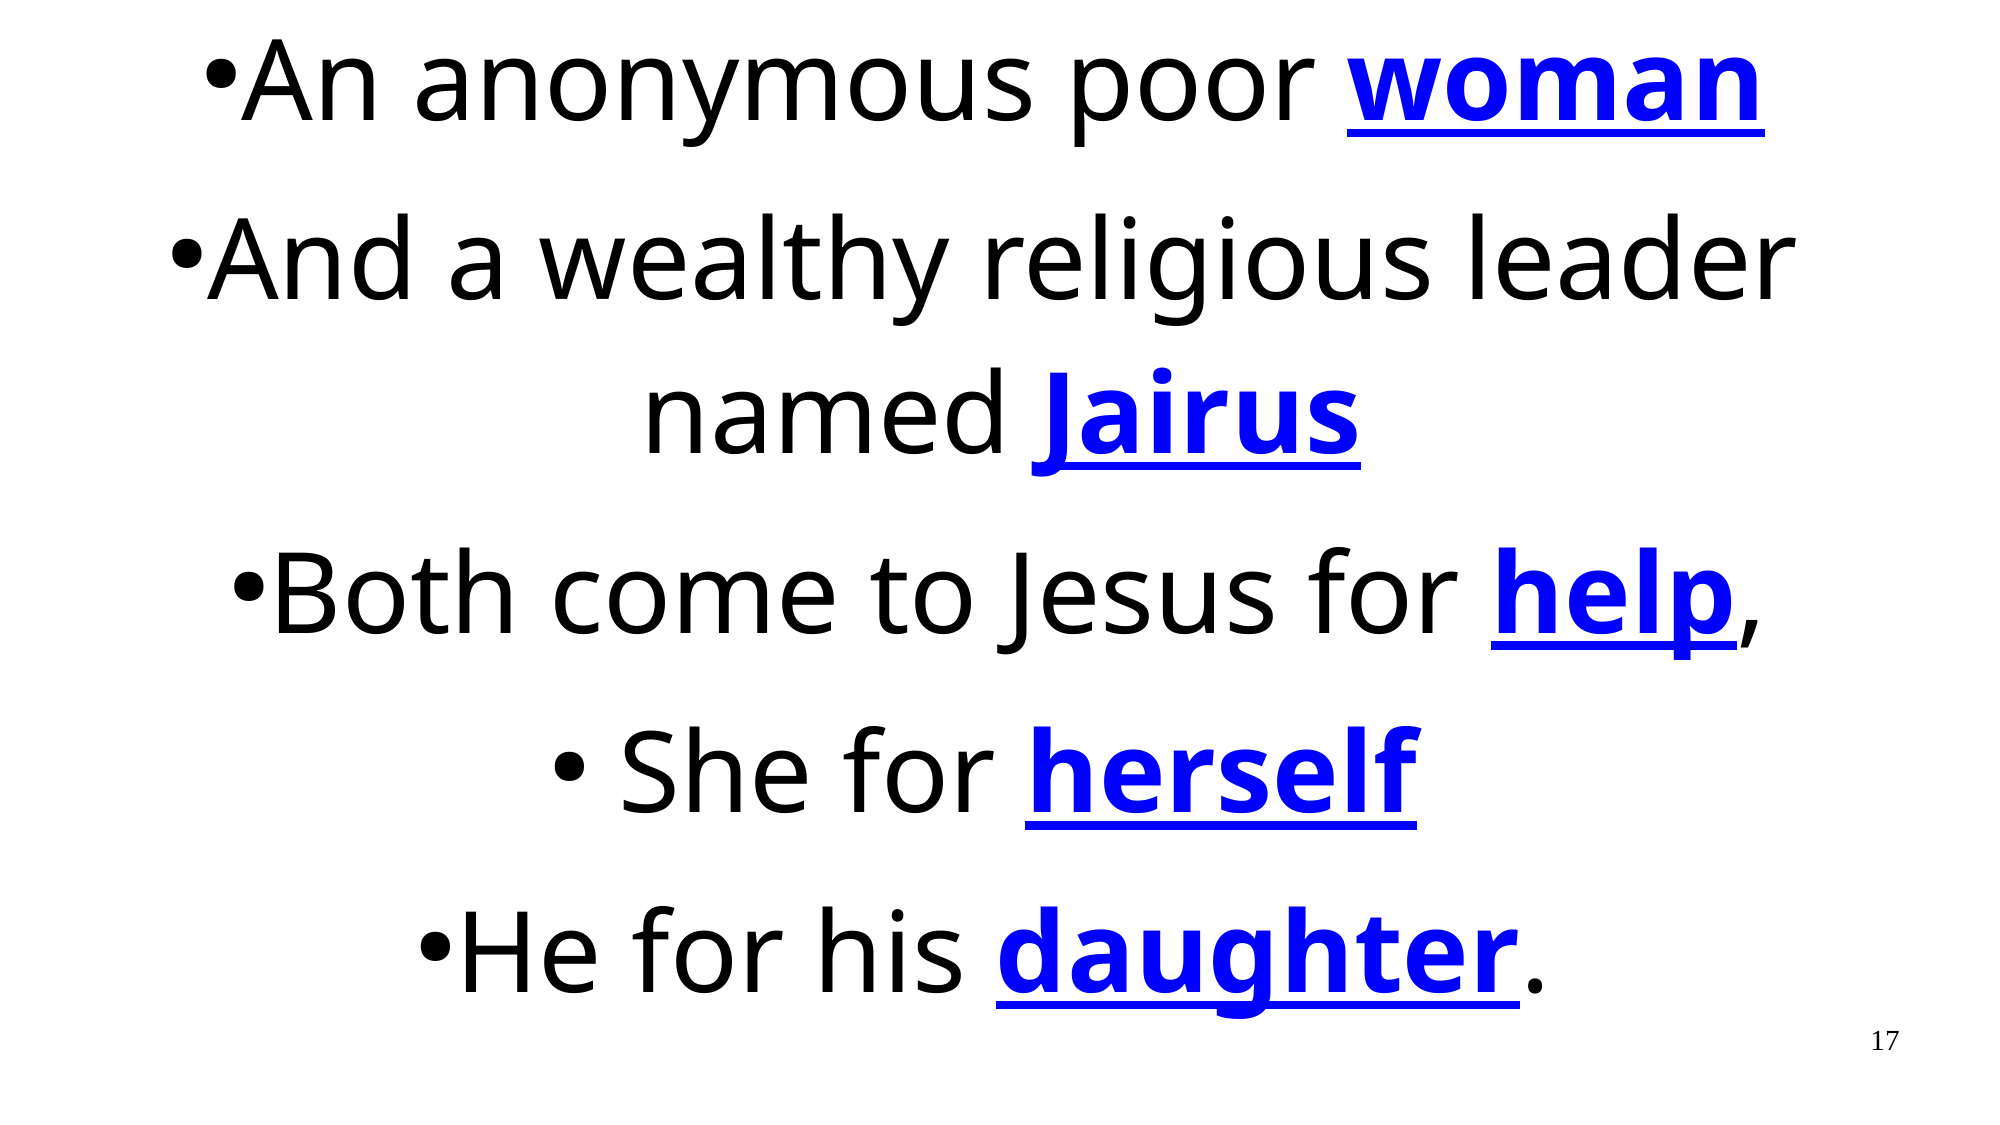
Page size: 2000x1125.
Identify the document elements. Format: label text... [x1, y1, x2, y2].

list An anonymous poor woman And a wealthy religious leader named Jairus Both come to Jesus for help, She for herself He for his daughter. [0, 0, 1996, 1123]
